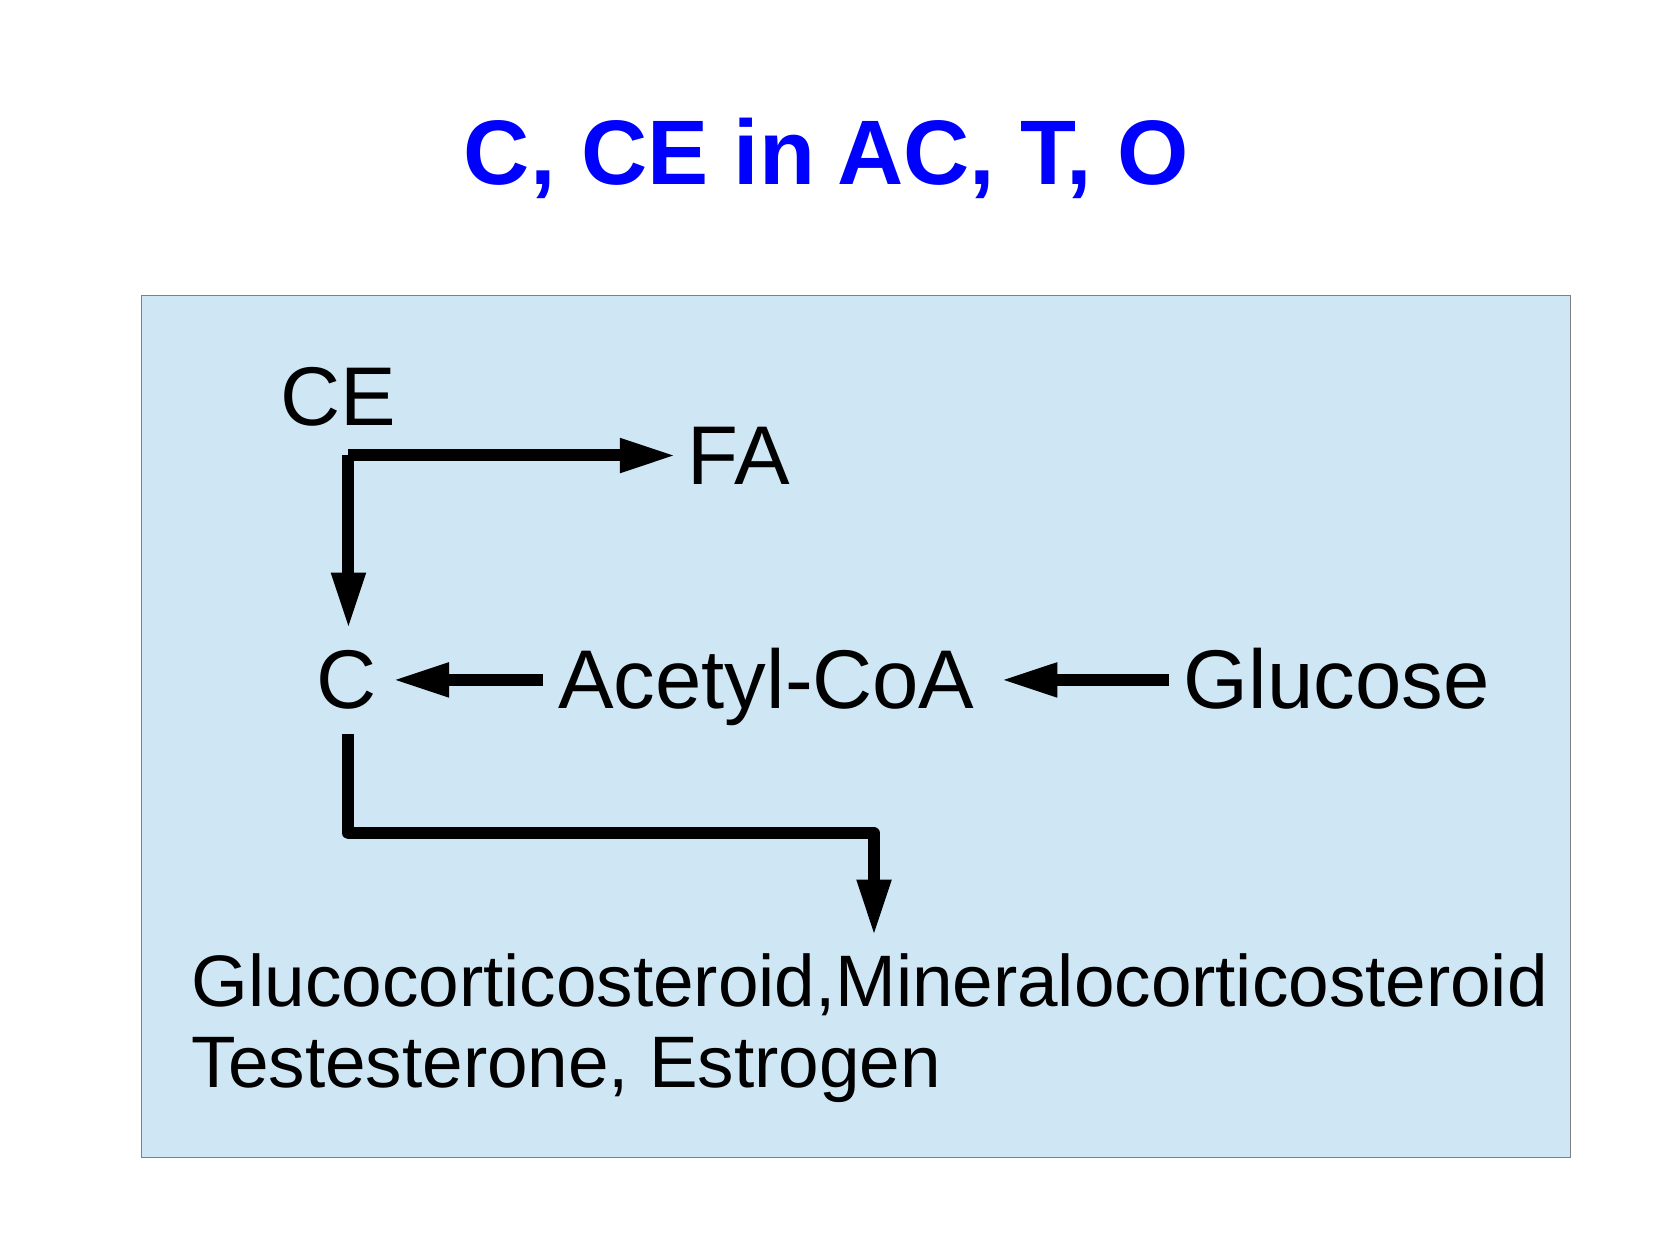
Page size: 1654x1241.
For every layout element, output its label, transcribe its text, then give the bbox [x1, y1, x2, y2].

text_box CE [265, 342, 432, 456]
text_box Acetyl-CoA [543, 625, 1004, 734]
text_box Glucose [1169, 625, 1524, 734]
text_box FA [673, 401, 827, 510]
title C, CE in AC, T, O [82, 49, 1571, 257]
text_box Glucocorticosteroid,MineralocorticosteroidTestesterone, Estrogen [177, 933, 1571, 1111]
text_box [141, 295, 1571, 1158]
text_box C [301, 625, 396, 734]
